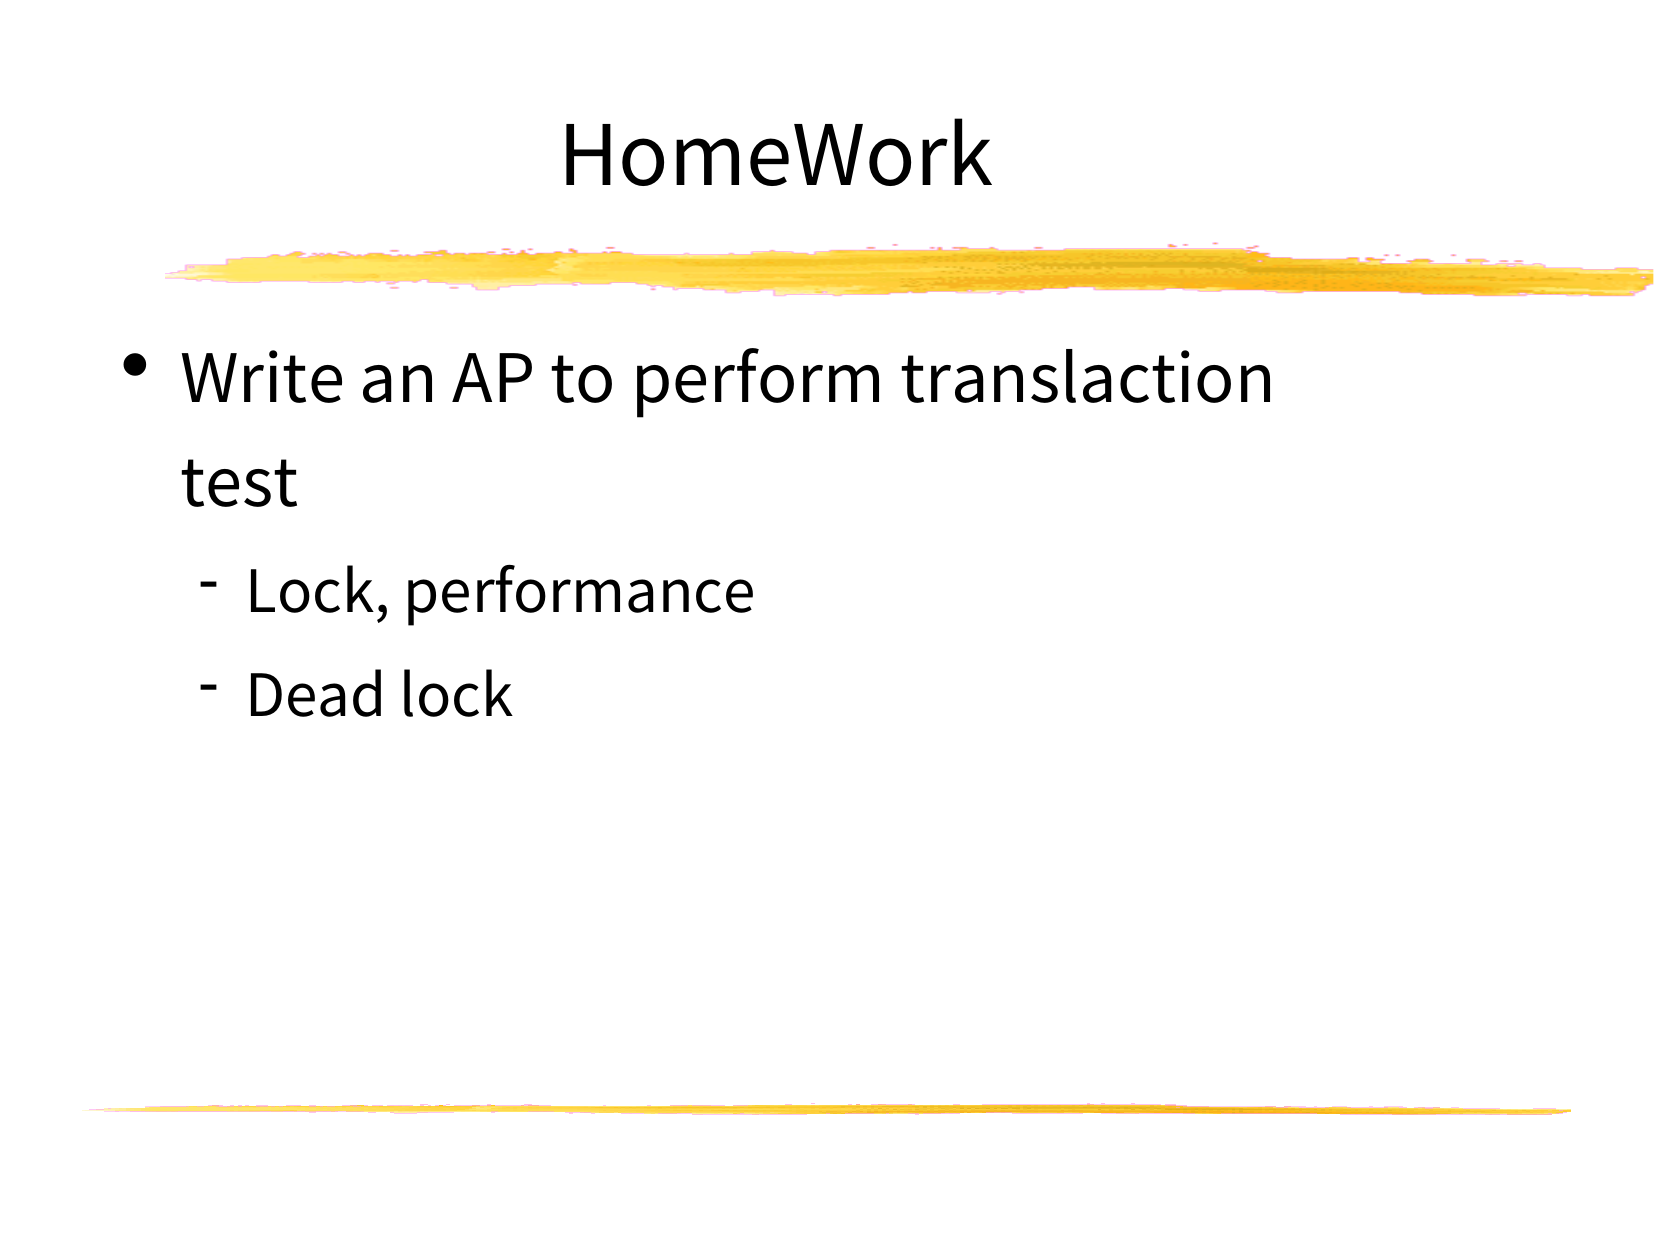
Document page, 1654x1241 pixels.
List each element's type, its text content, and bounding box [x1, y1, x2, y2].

picture [165, 237, 1654, 308]
list Write an AP to perform translaction test Lock, performance Dead lock [124, 316, 1530, 1061]
title HomeWork [73, 39, 1479, 249]
picture [82, 1102, 1571, 1117]
